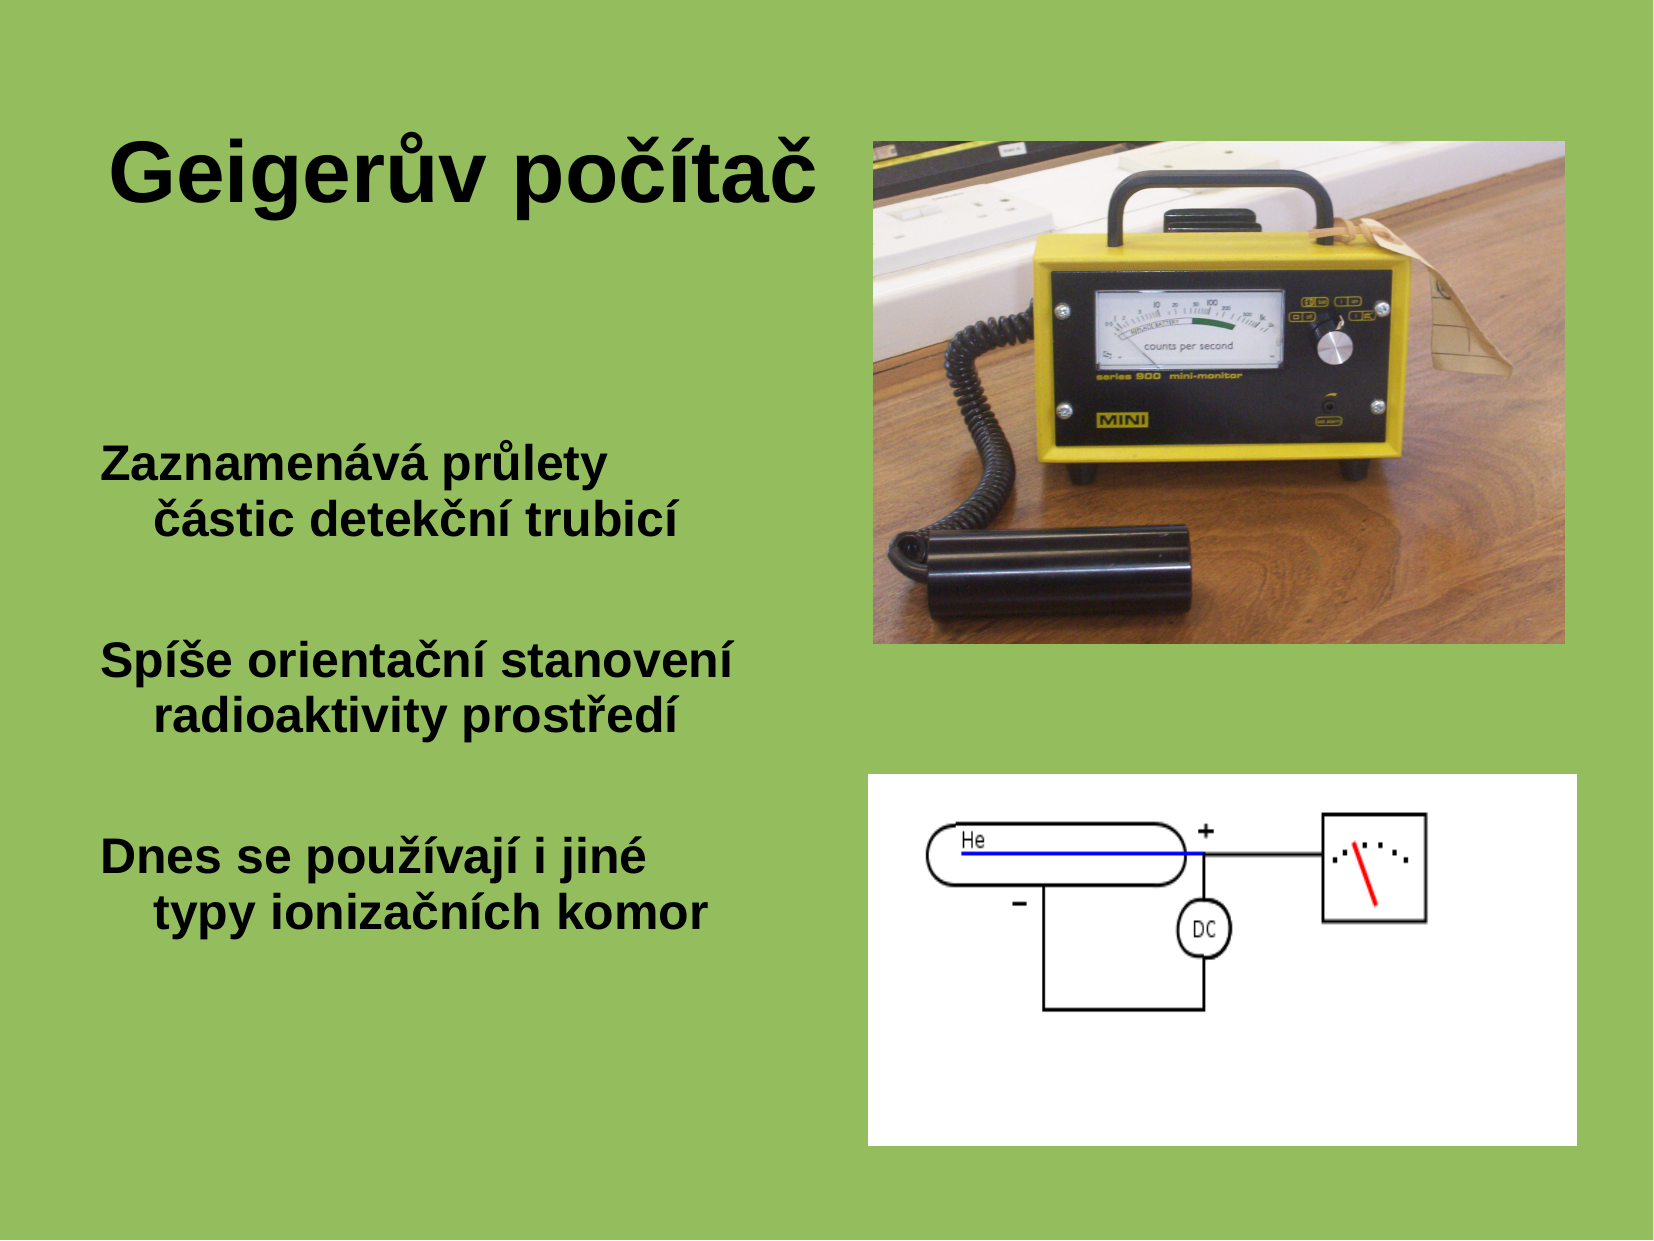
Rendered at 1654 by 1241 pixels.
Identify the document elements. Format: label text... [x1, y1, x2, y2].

picture [873, 141, 1565, 644]
title Geigerův počítač [53, 79, 875, 266]
list Zaznamenává průlety částic detekční trubicí Spíše orientační stanovení radioaktivity prostředí Dnes se používají i jiné typy ionizačních komor [82, 435, 827, 951]
picture [868, 774, 1577, 1146]
